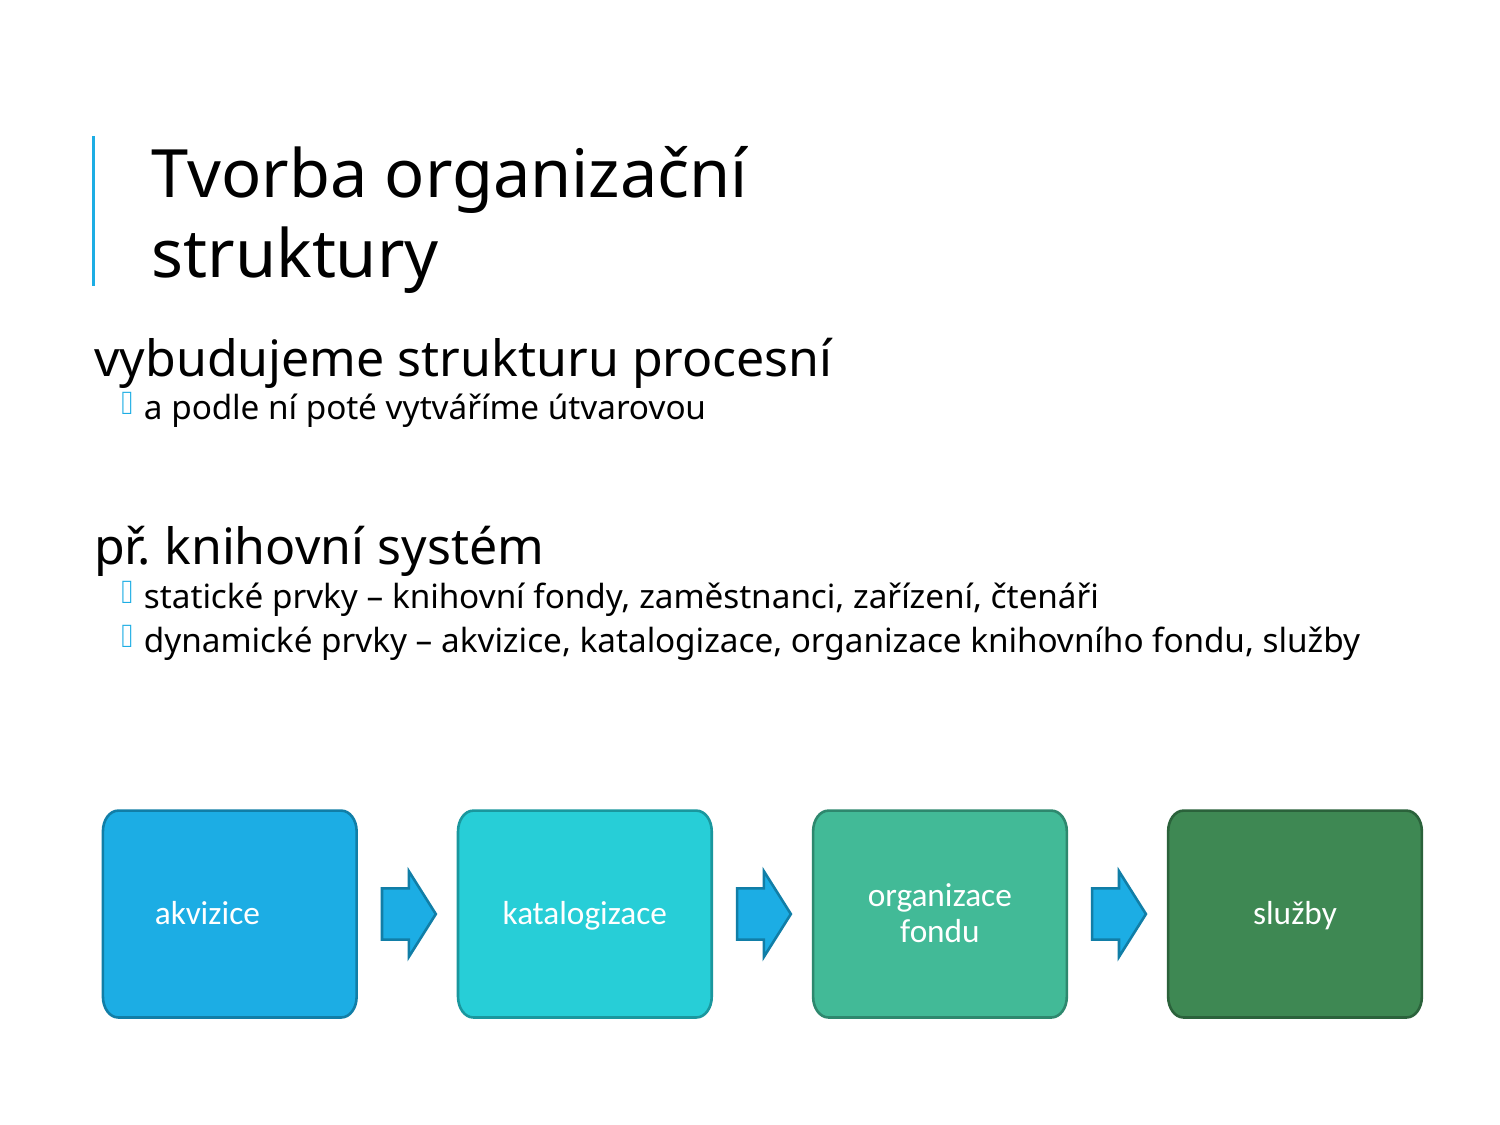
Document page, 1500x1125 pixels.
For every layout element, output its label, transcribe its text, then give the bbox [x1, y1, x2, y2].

text_box organizace fondu [813, 810, 1067, 1018]
text_box [1092, 871, 1146, 957]
text_box [382, 871, 436, 957]
list vybudujeme strukturu procesní a podle ní poté vytváříme útvarovou př. knihovní systém statické prvky – knihovní fondy, zaměstnanci, zařízení, čtenáři dynamické prvky – akvizice, katalogizace, organizace knihovního fondu, služby [71, 325, 1422, 1054]
text_box služby [1168, 810, 1422, 1018]
text_box akvizice [102, 810, 357, 1018]
text_box Tvorba organizační struktury [71, 123, 829, 290]
text_box katalogizace [458, 810, 712, 1018]
text_box [737, 871, 791, 957]
